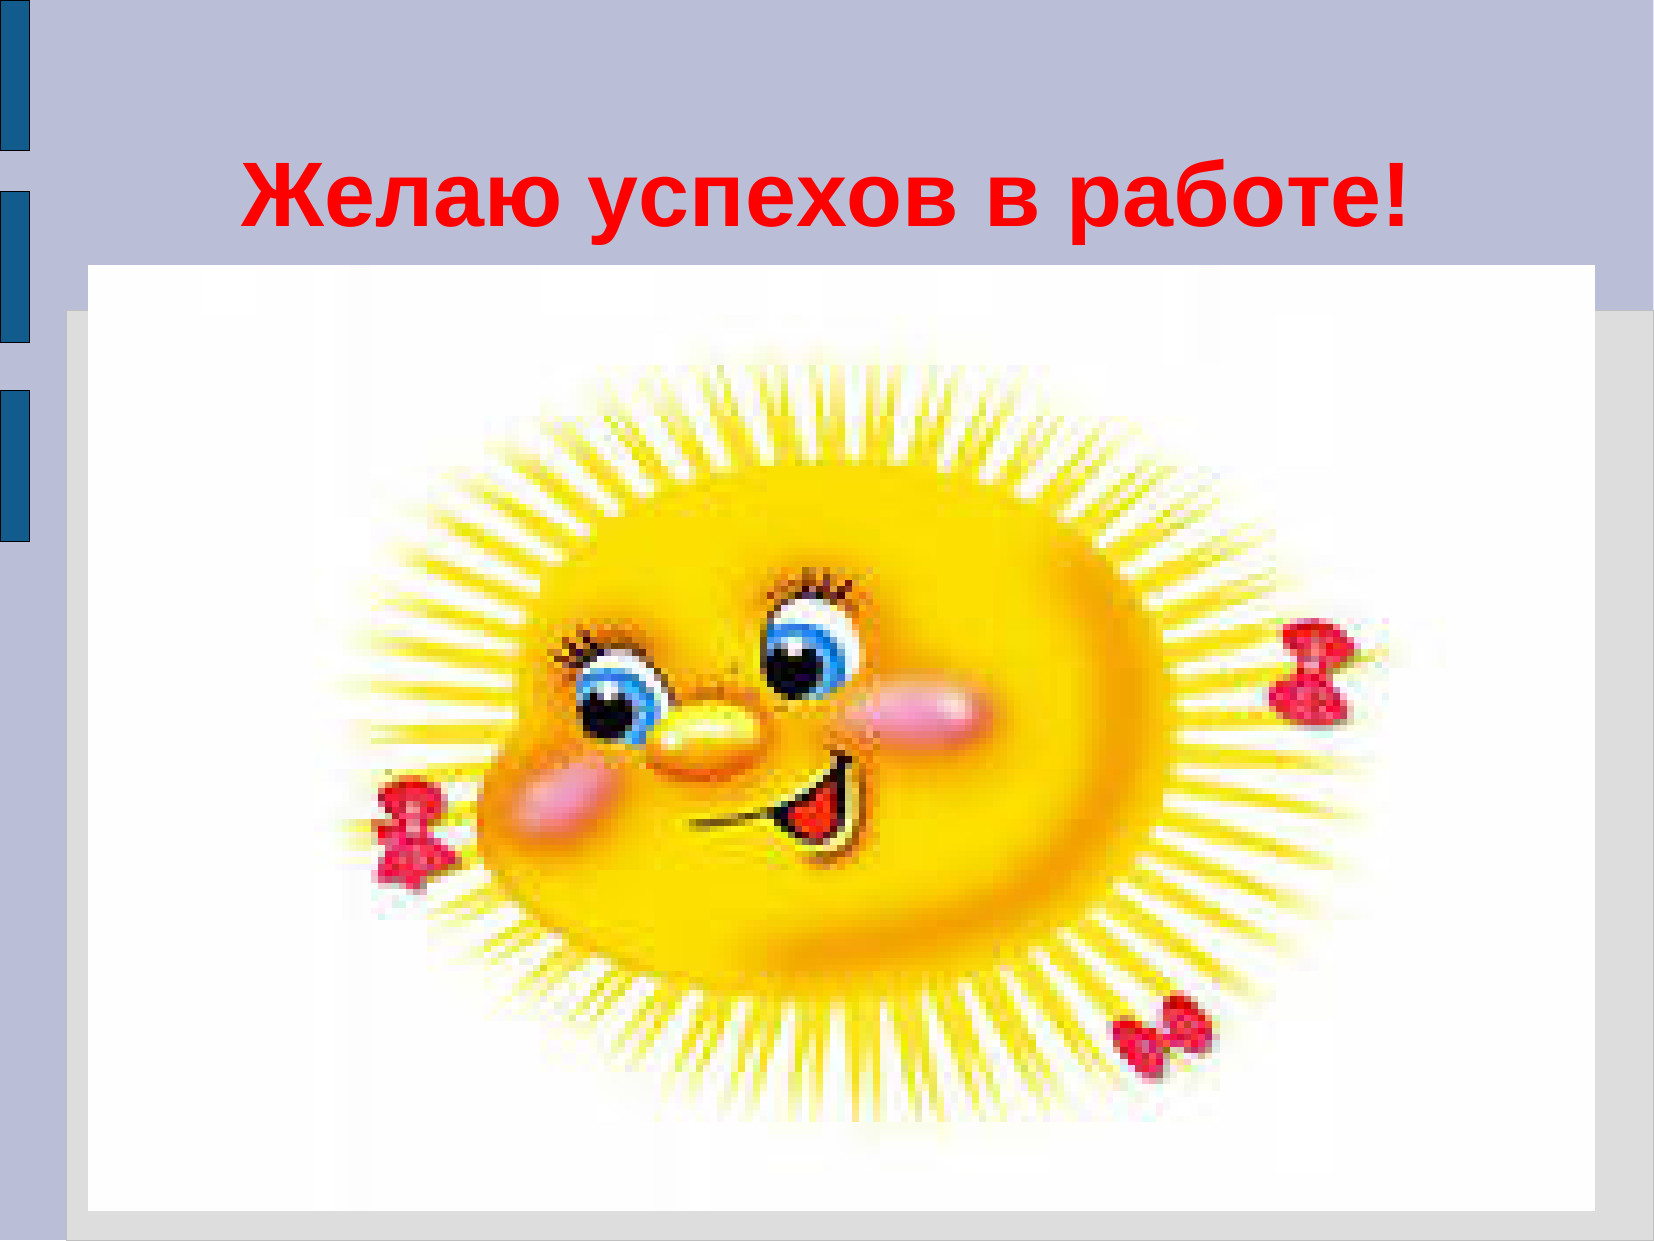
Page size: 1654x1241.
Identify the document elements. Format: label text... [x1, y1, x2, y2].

picture [88, 265, 1595, 1211]
title Желаю успехов в работе! [121, 98, 1534, 265]
